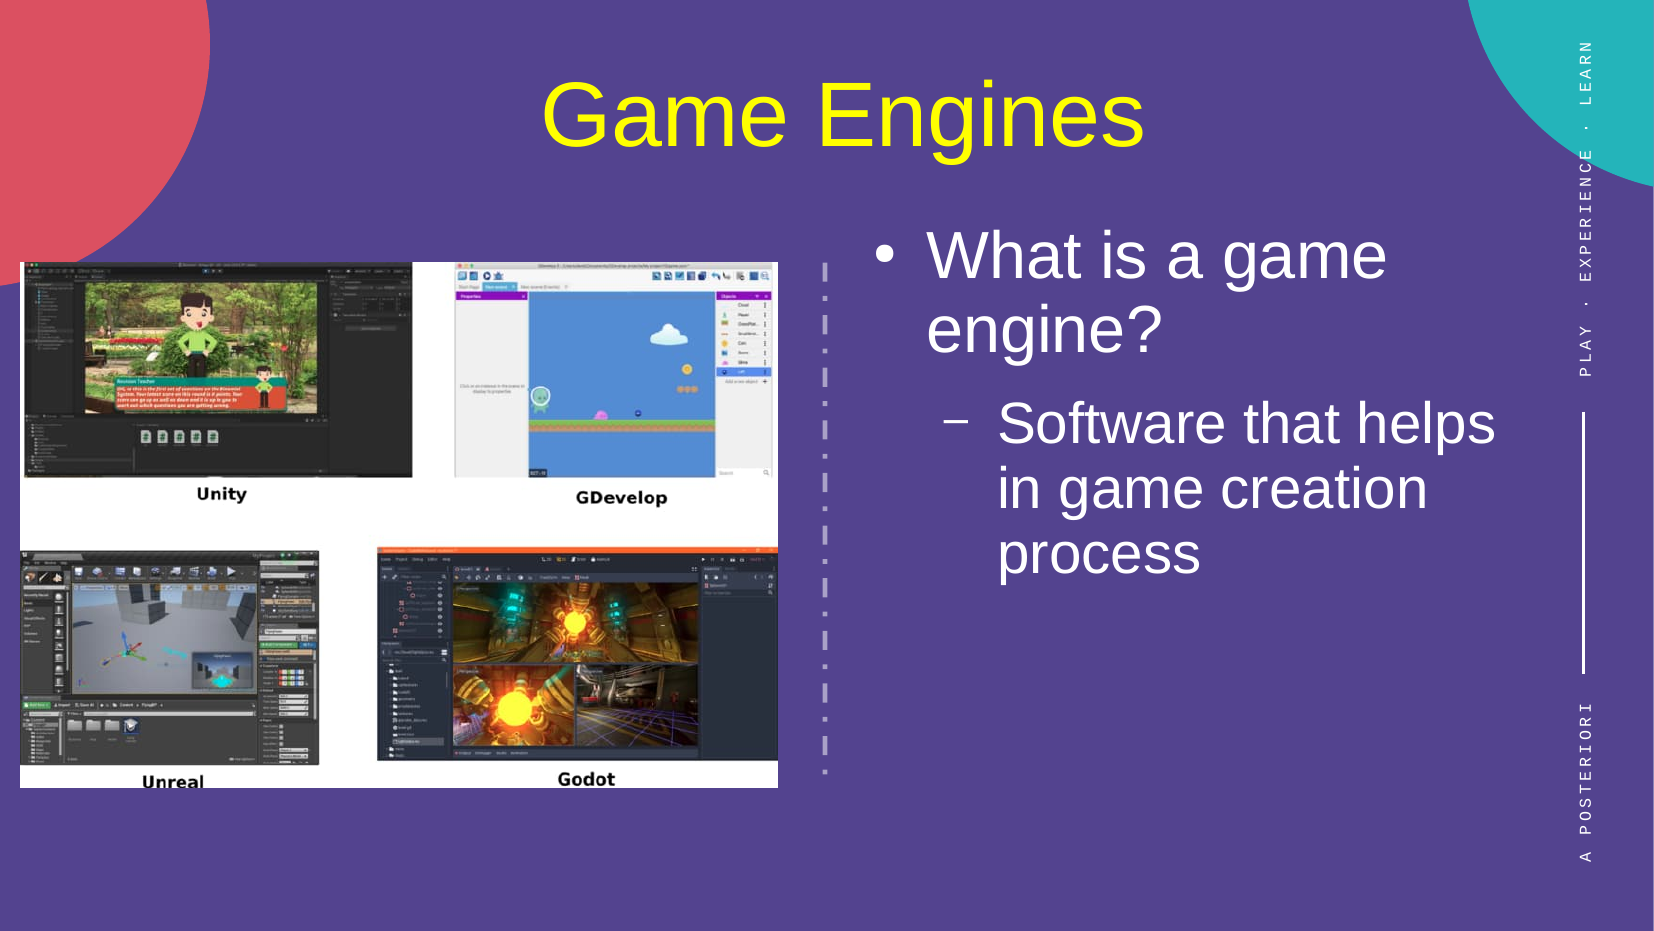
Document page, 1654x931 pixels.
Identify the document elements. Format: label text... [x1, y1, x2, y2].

picture [20, 262, 778, 788]
title Game Engines [187, 37, 1501, 193]
list What is a game engine? Software that helps in game creation process [855, 217, 1544, 826]
